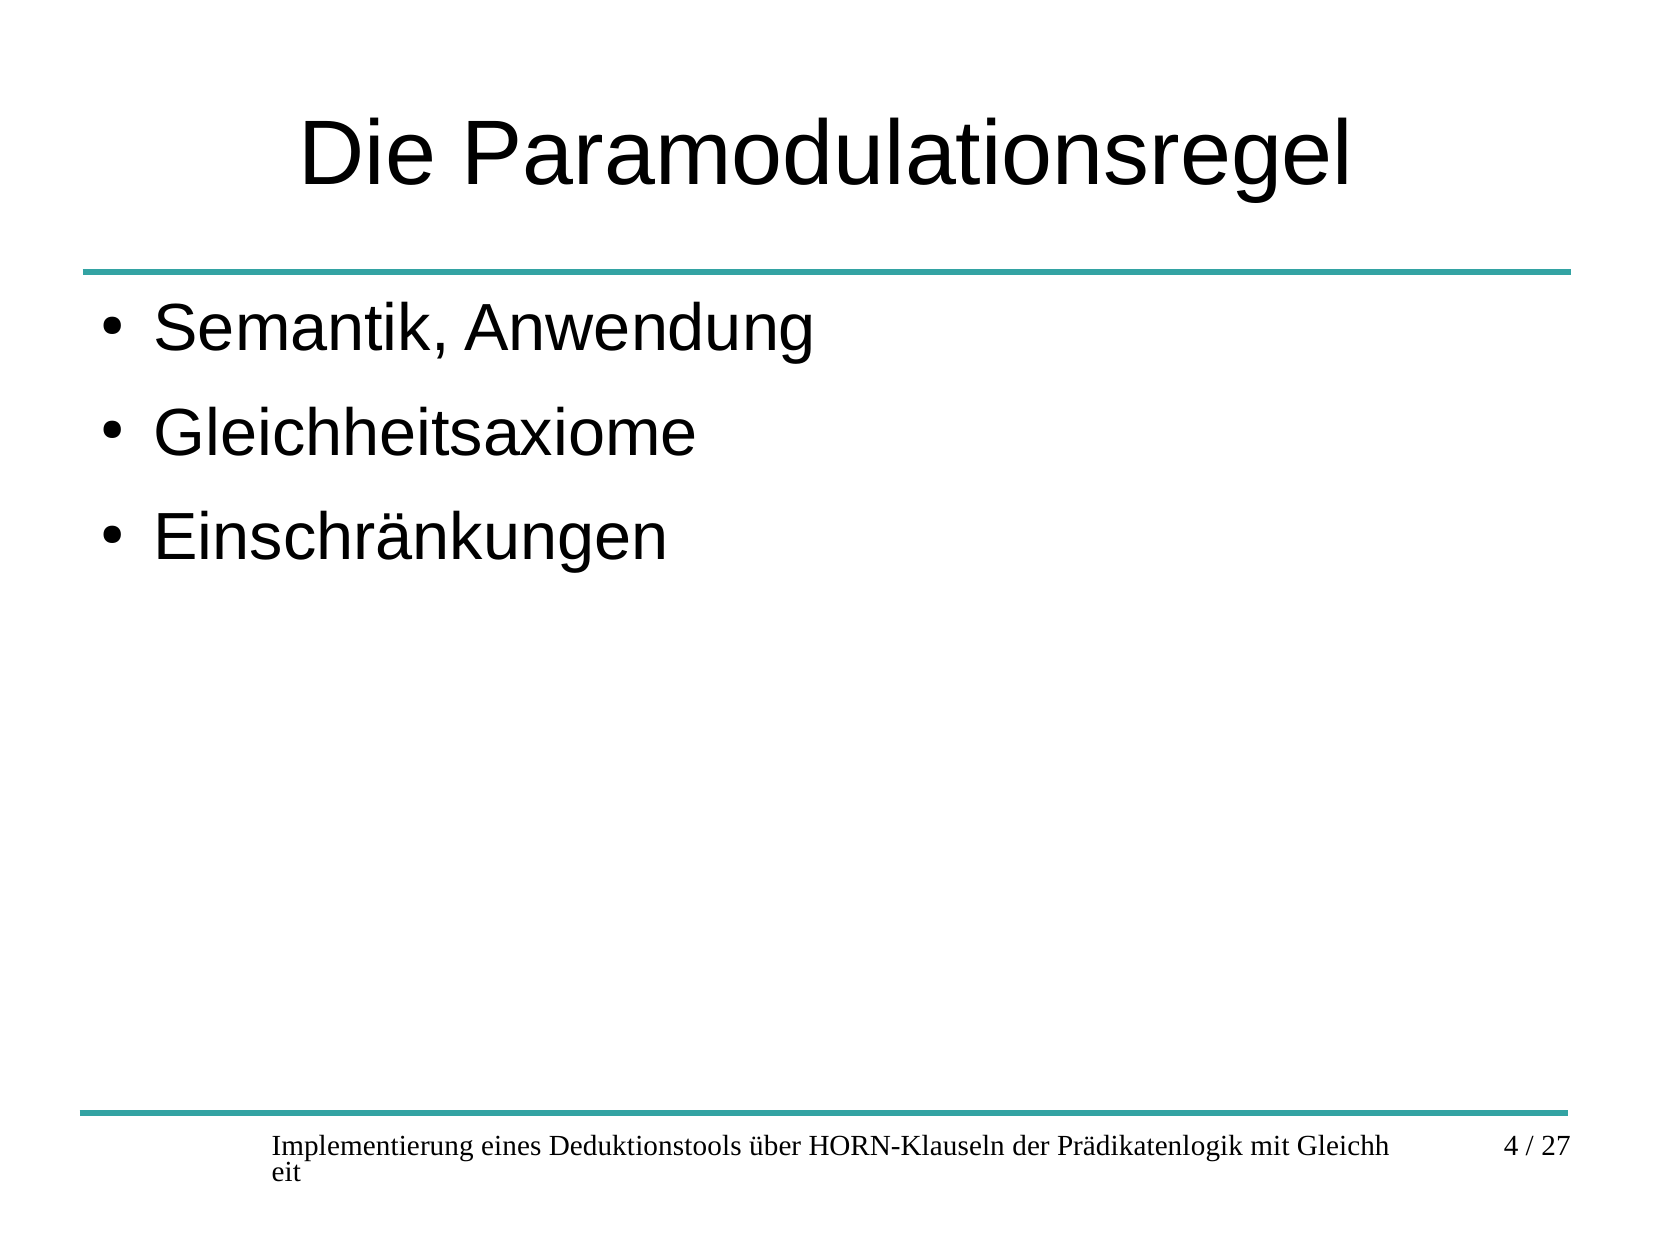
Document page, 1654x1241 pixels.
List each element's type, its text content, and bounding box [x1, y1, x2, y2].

title Die Paramodulationsregel [82, 49, 1571, 257]
list Semantik, Anwendung Gleichheitsaxiome Einschränkungen [82, 290, 1538, 1099]
